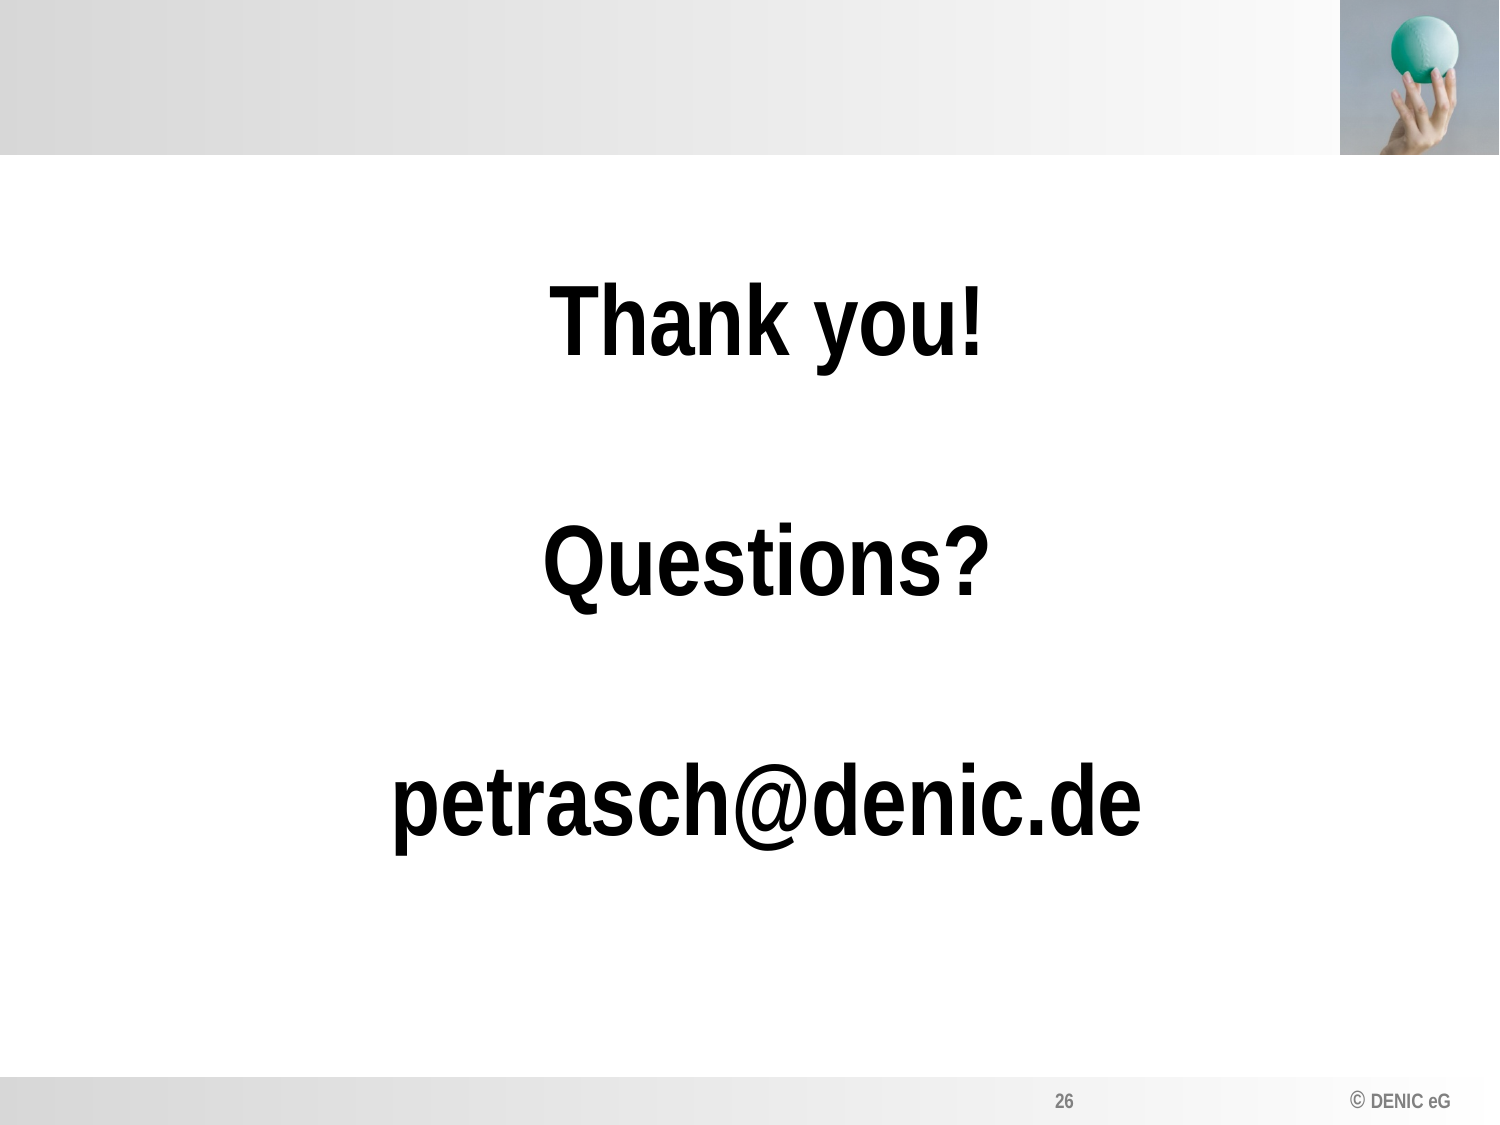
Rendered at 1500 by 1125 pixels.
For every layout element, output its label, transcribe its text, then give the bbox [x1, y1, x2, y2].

text_box Thank you! Questions? petrasch@denic.de [76, 210, 1459, 1006]
text_box <Nummer> © DENIC eG [79, 1083, 1452, 1122]
picture [1340, 0, 1499, 155]
